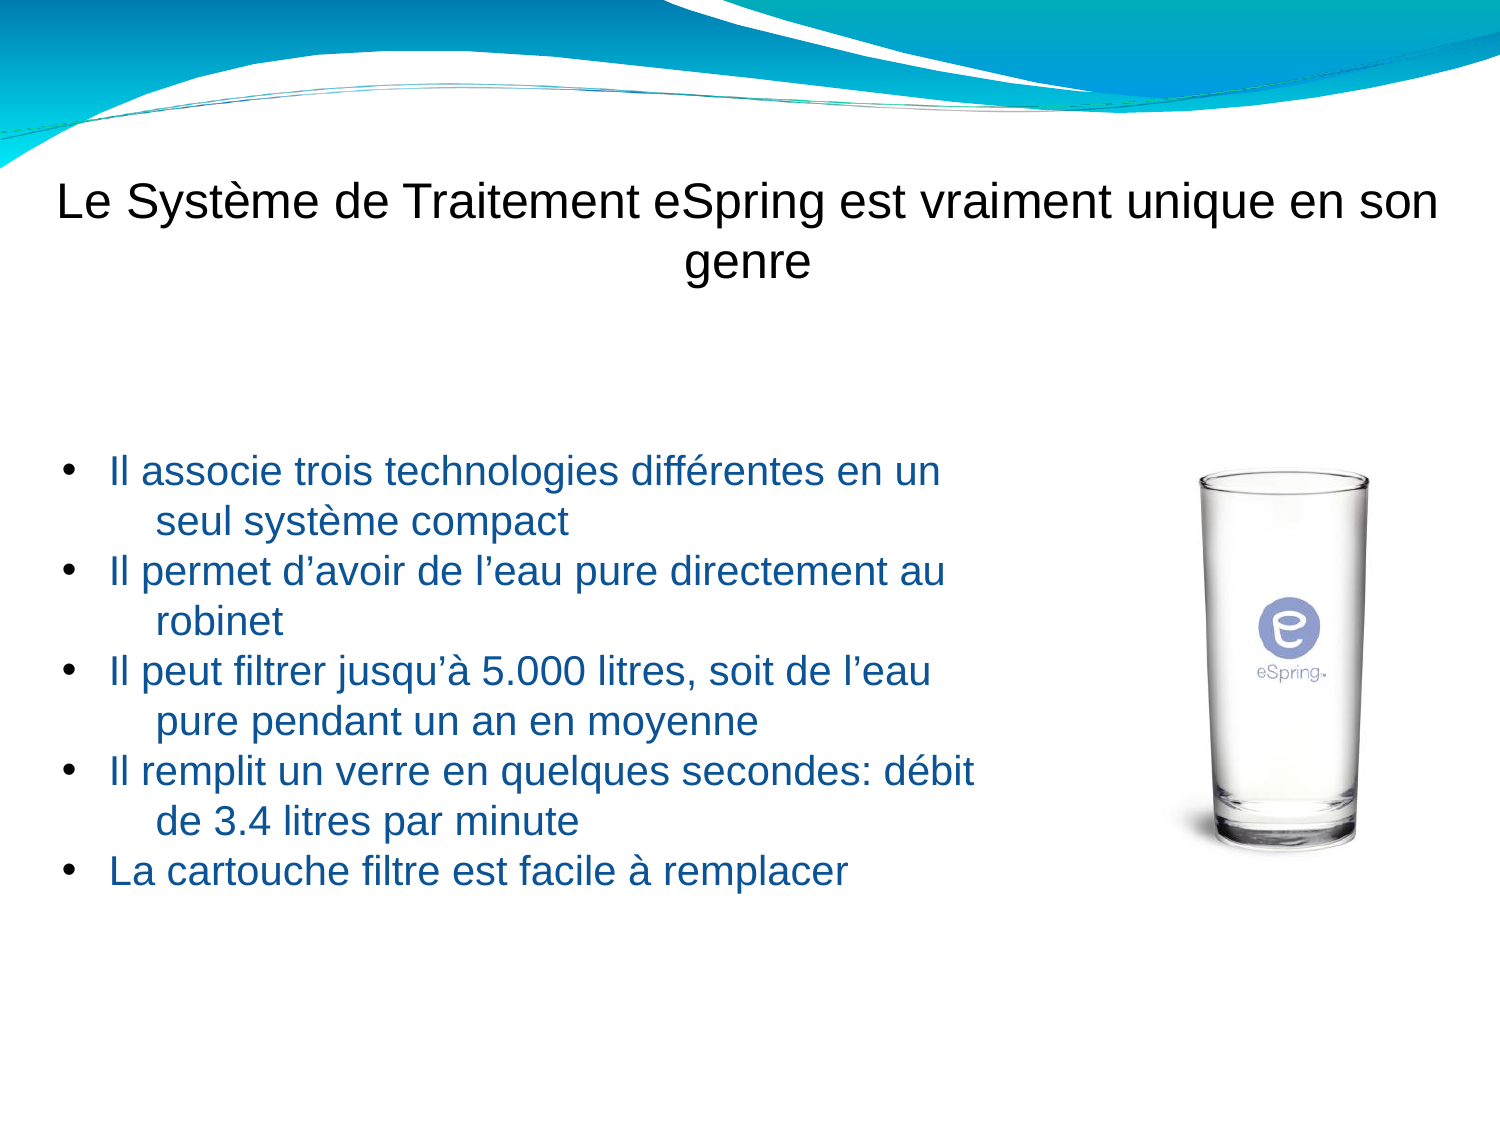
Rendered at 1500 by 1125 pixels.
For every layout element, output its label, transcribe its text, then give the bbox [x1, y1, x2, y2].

text_box Il associe trois technologies différentes en un seul système compact Il permet d’avoir de l’eau pure directement au robinet Il peut filtrer jusqu’à 5.000 litres, soit de l’eau pure pendant un an en moyenne Il remplit un verre en quelques secondes: débit de 3.4 litres par minute La cartouche filtre est facile à remplacer [46, 436, 1023, 952]
picture [1115, 386, 1457, 938]
text_box Le Système de Traitement eSpring est vraiment unique en son genre [0, 160, 1500, 343]
